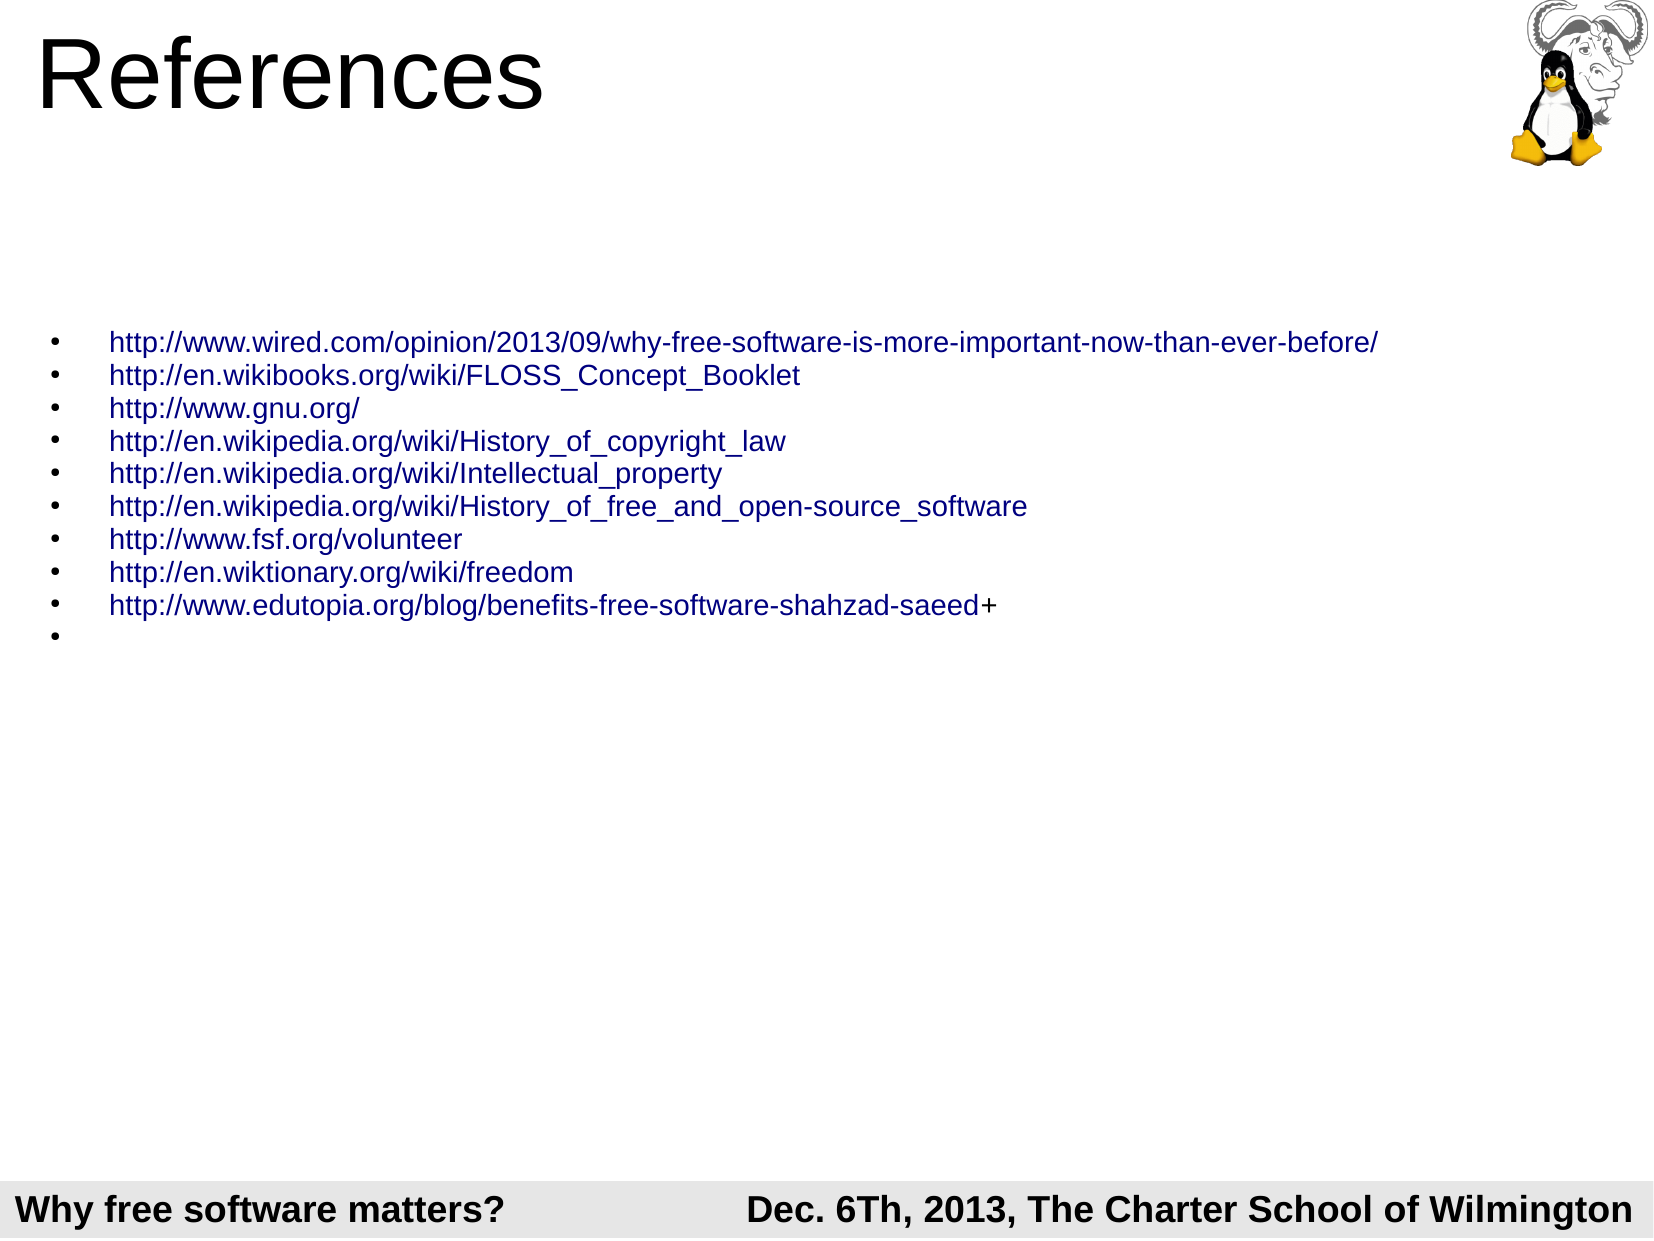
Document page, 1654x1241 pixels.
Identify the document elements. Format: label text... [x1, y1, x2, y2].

text_box Why free software matters? Dec. 6Th, 2013, The Charter School of Wilmington [0, 1181, 1654, 1238]
text_box http://www.wired.com/opinion/2013/09/why-free-software-is-more-important-now-than-ever-before/ http://en.wikibooks.org/wiki/FLOSS_Concept_Booklet http://www.gnu.org/ http://en.wikipedia.org/wiki/History_of_copyright_law http://en.wikipedia.org/wiki/Intellectual_property http://en.wikipedia.org/wiki/History_of_free_and_open-source_software http://www.fsf.org/volunteer http://en.wiktionary.org/wiki/freedom http://www.edutopia.org/blog/benefits-free-software-shahzad-saeed+ [35, 318, 1619, 1170]
title References [0, 0, 582, 148]
picture [1511, 0, 1648, 166]
